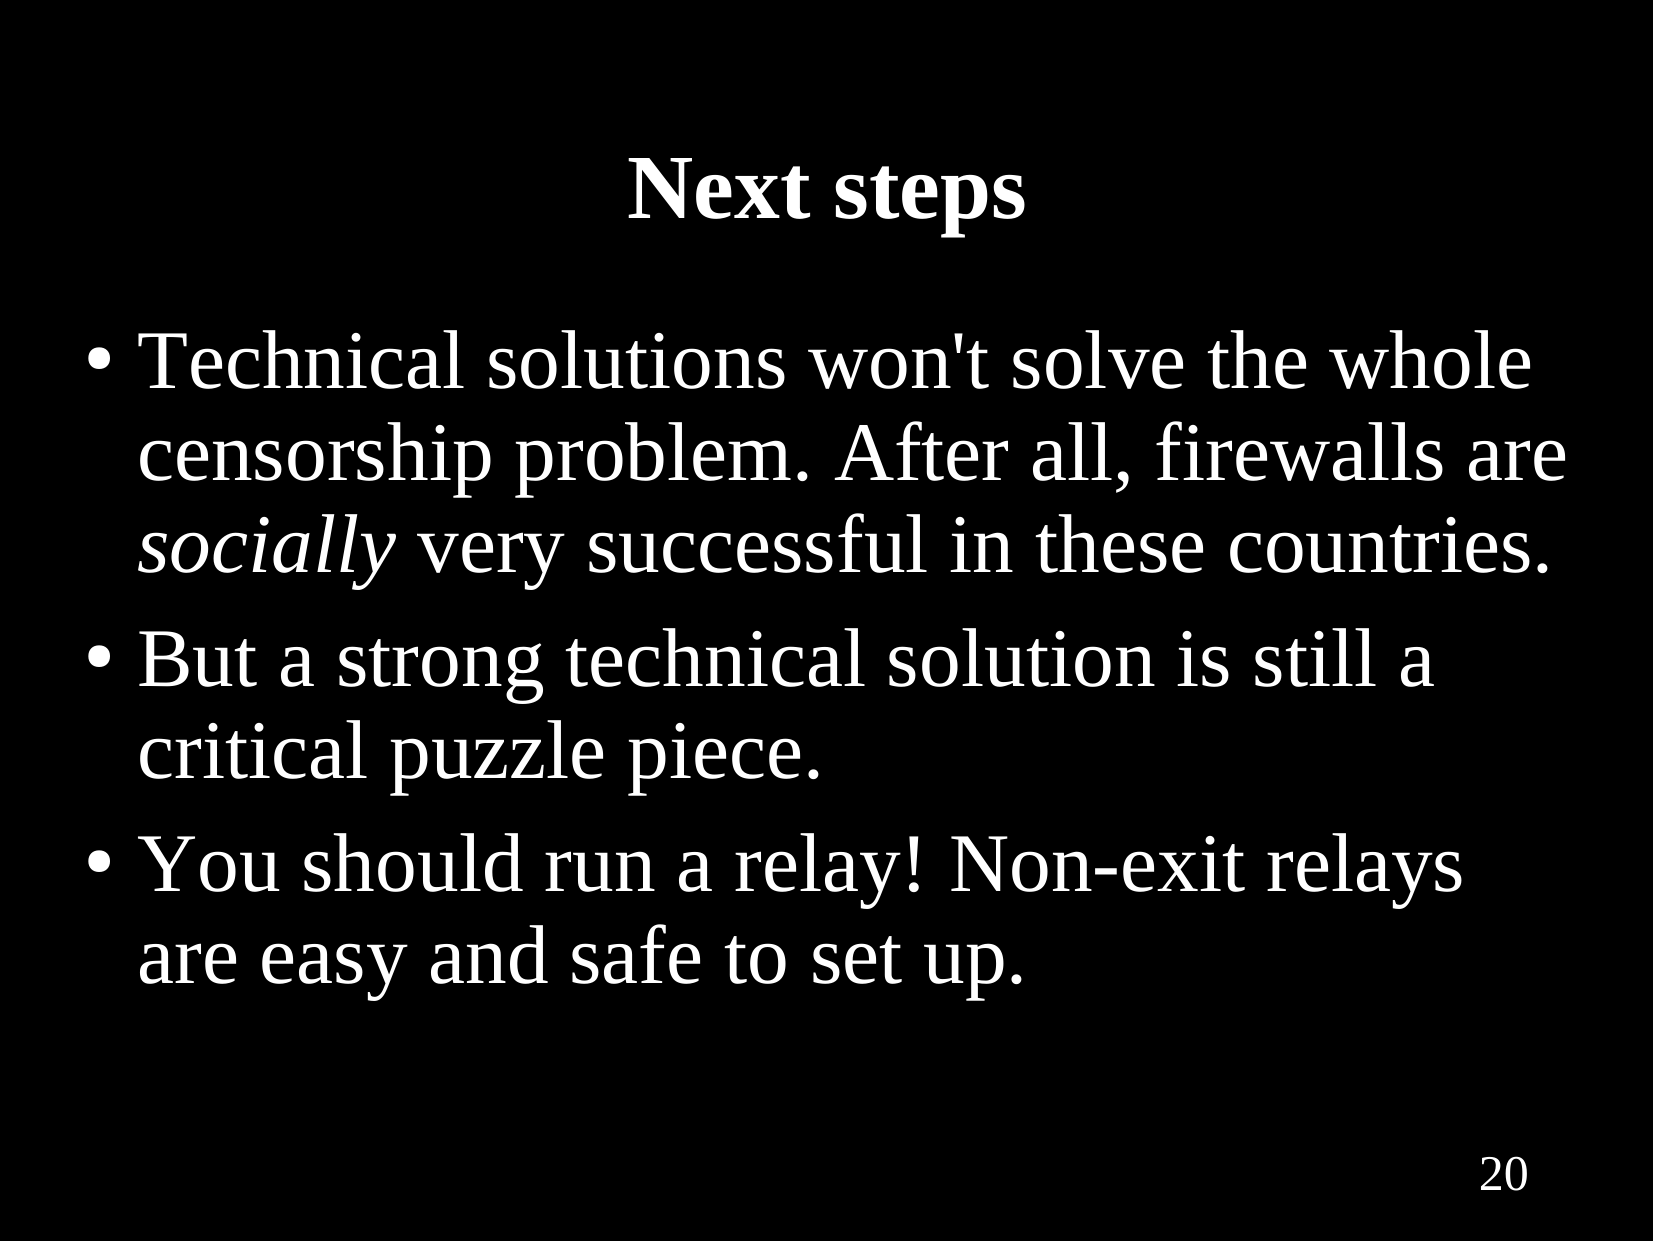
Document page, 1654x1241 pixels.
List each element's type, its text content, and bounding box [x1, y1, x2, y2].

list Technical solutions won't solve the whole censorship problem. After all, firewalls are socially very successful in these countries. But a strong technical solution is still a critical puzzle piece. You should run a relay! Non-exit relays are easy and safe to set up. [66, 314, 1573, 1174]
title Next steps [121, 92, 1534, 284]
